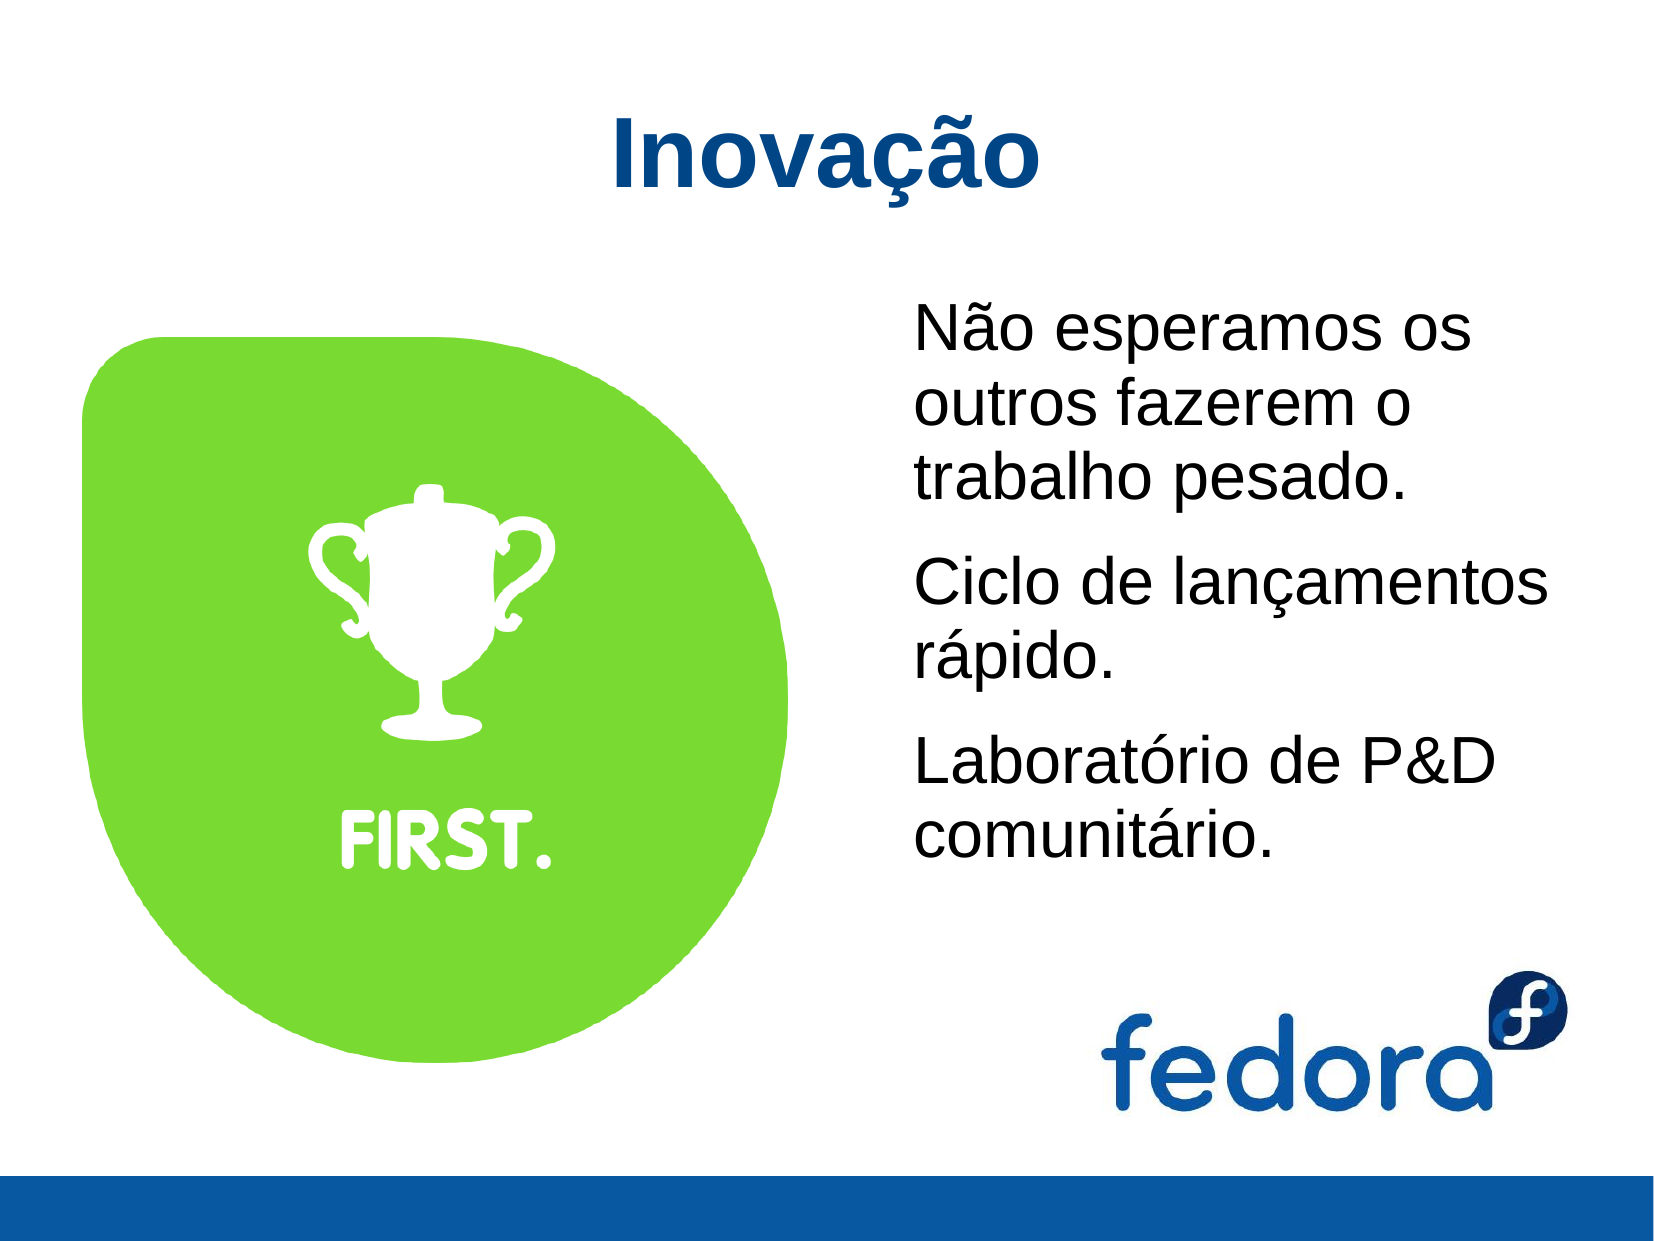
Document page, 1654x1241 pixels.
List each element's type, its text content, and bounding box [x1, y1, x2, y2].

title Inovação [82, 56, 1571, 250]
picture [1087, 958, 1576, 1125]
picture [82, 337, 788, 1063]
picture [0, 1176, 1654, 1241]
list Não esperamos os outros fazerem o trabalho pesado. Ciclo de lançamentos rápido. Laboratório de P&D comunitário. [842, 289, 1569, 1094]
